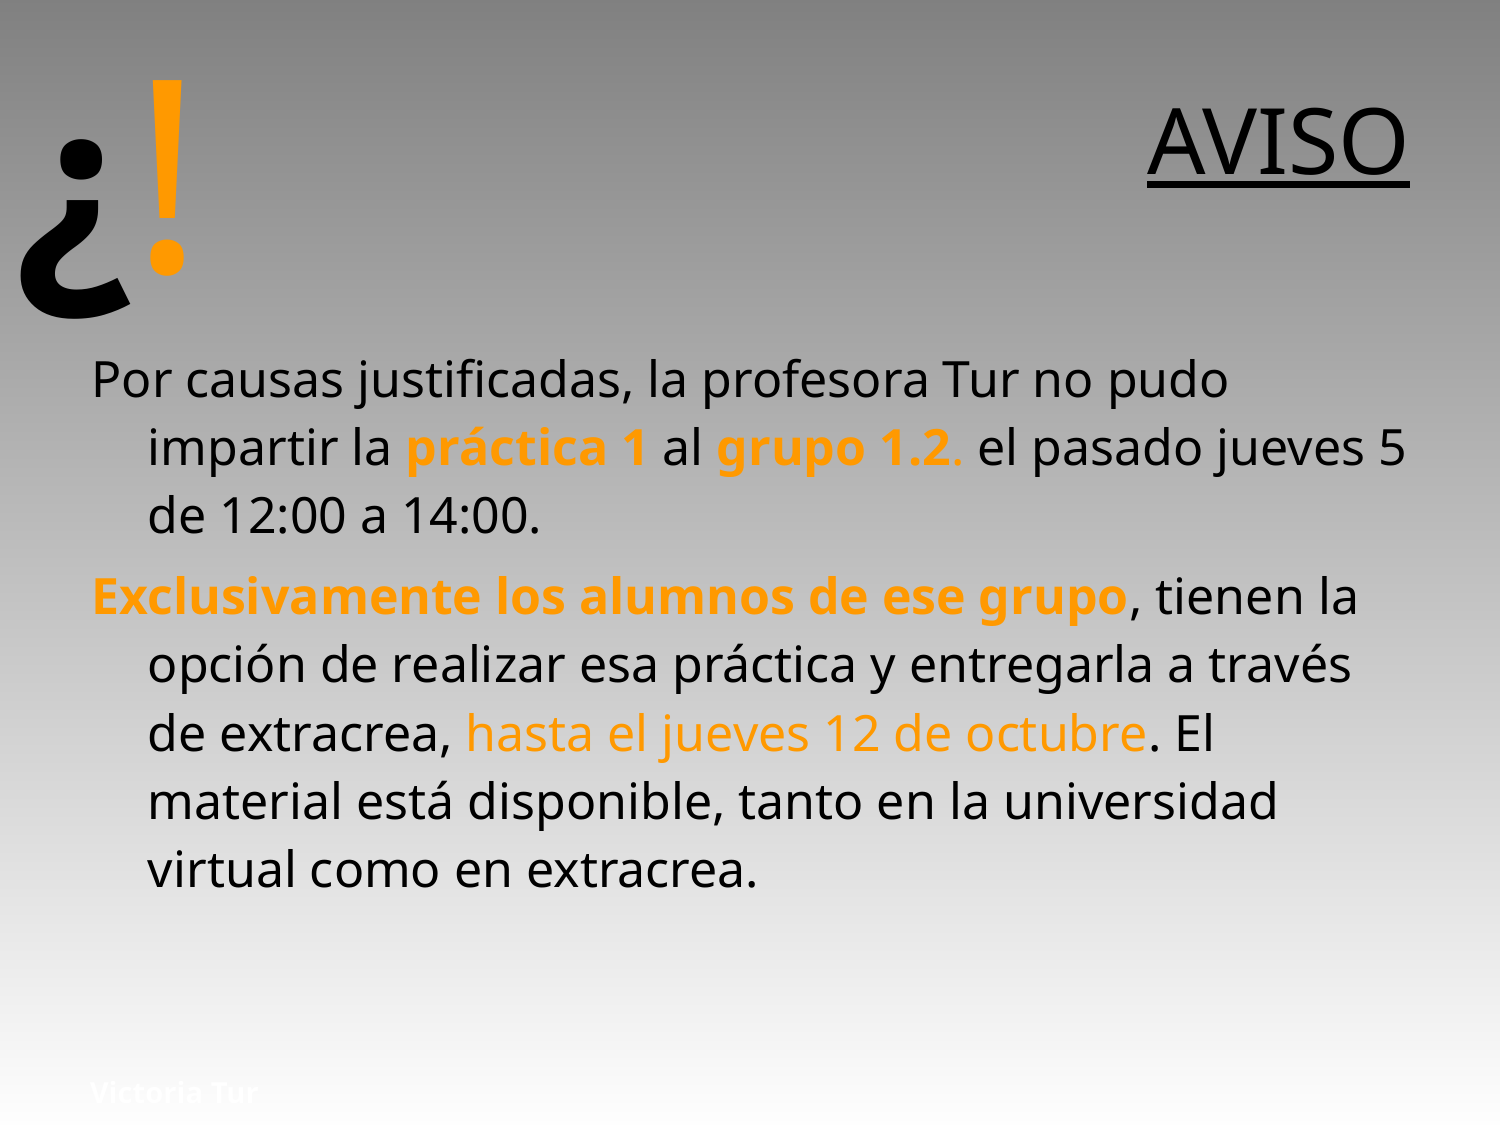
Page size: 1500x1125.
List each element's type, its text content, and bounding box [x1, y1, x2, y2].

title AVISO [75, 45, 1426, 233]
list Por causas justificadas, la profesora Tur no pudo impartir la práctica 1 al grupo 1.2. el pasado jueves 5 de 12:00 a 14:00. Exclusivamente los alumnos de ese grupo, tienen la opción de realizar esa práctica y entregarla a través de extracrea, hasta el jueves 12 de octubre. El material está disponible, tanto en la universidad virtual como en extracrea. [76, 255, 1427, 998]
